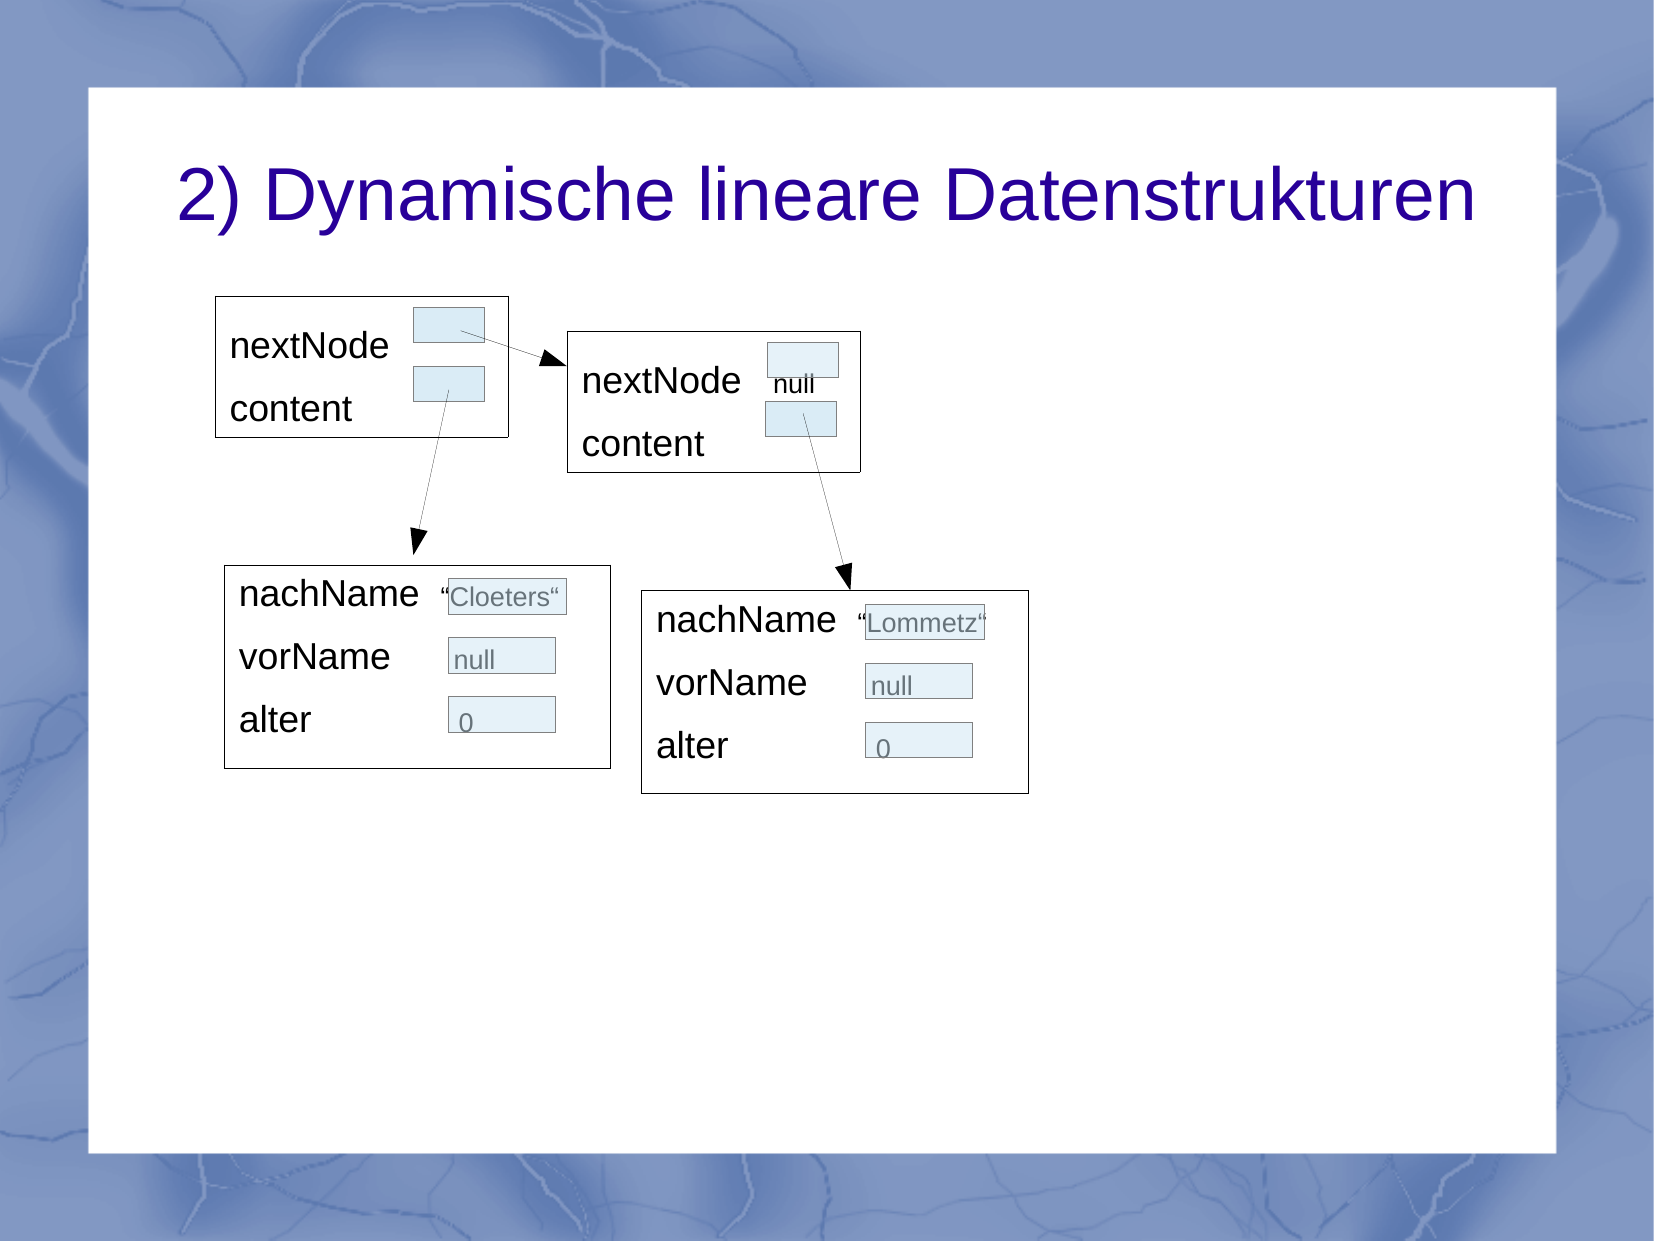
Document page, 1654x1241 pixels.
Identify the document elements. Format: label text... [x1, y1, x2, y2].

text_box [413, 307, 485, 343]
title 2) Dynamische lineare Datenstrukturen [118, 90, 1536, 298]
text_box [865, 604, 985, 640]
text_box [448, 696, 556, 733]
text_box [767, 342, 839, 378]
text_box [865, 722, 973, 758]
table_header nachName “Lommetz“ vorName null alter 0 [642, 591, 1028, 793]
text_box [448, 578, 567, 615]
text_box [413, 366, 485, 402]
text_box [448, 637, 556, 674]
text_box [865, 663, 973, 699]
table_header nextNode null content [568, 332, 860, 472]
picture [0, 0, 1654, 1241]
text_box [765, 401, 837, 437]
table_header nextNode content [216, 297, 508, 437]
table_header nachName “Cloeters“ vorName null alter 0 [225, 566, 610, 768]
